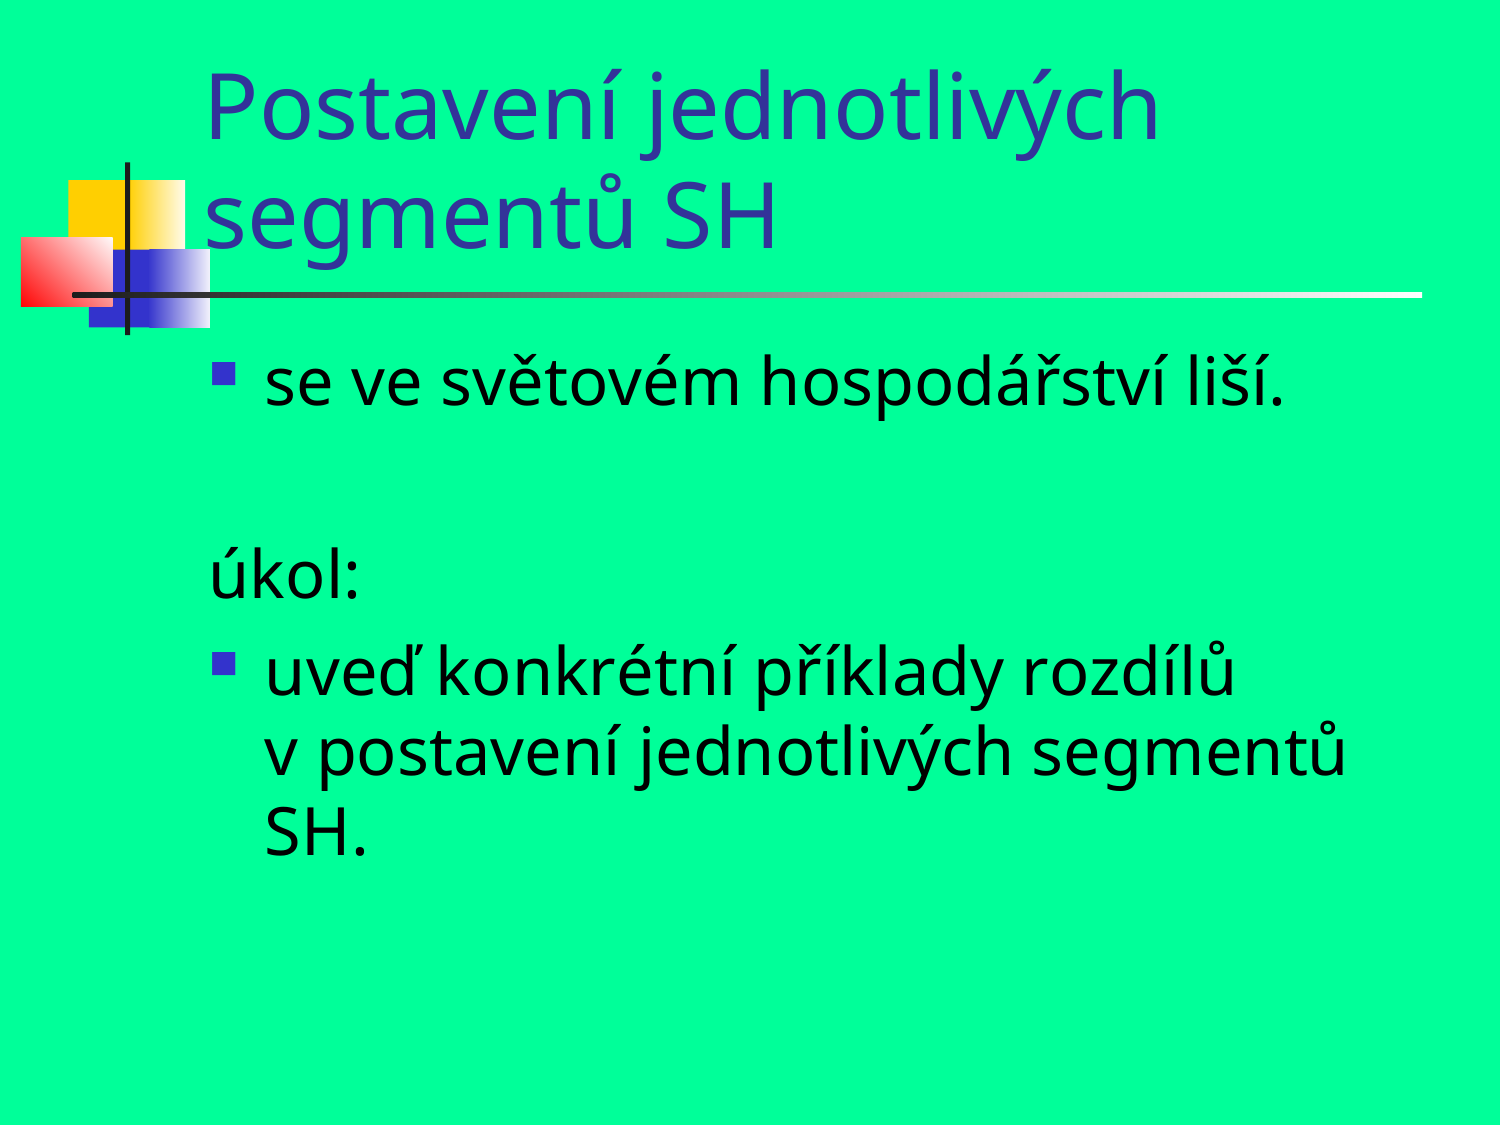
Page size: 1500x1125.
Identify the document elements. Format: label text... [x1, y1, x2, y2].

title Postavení jednotlivých segmentů SH [188, 35, 1468, 276]
list se ve světovém hospodářství liší. úkol: uveď konkrétní příklady rozdílů v postavení jednotlivých segmentů SH. [193, 331, 1469, 1007]
